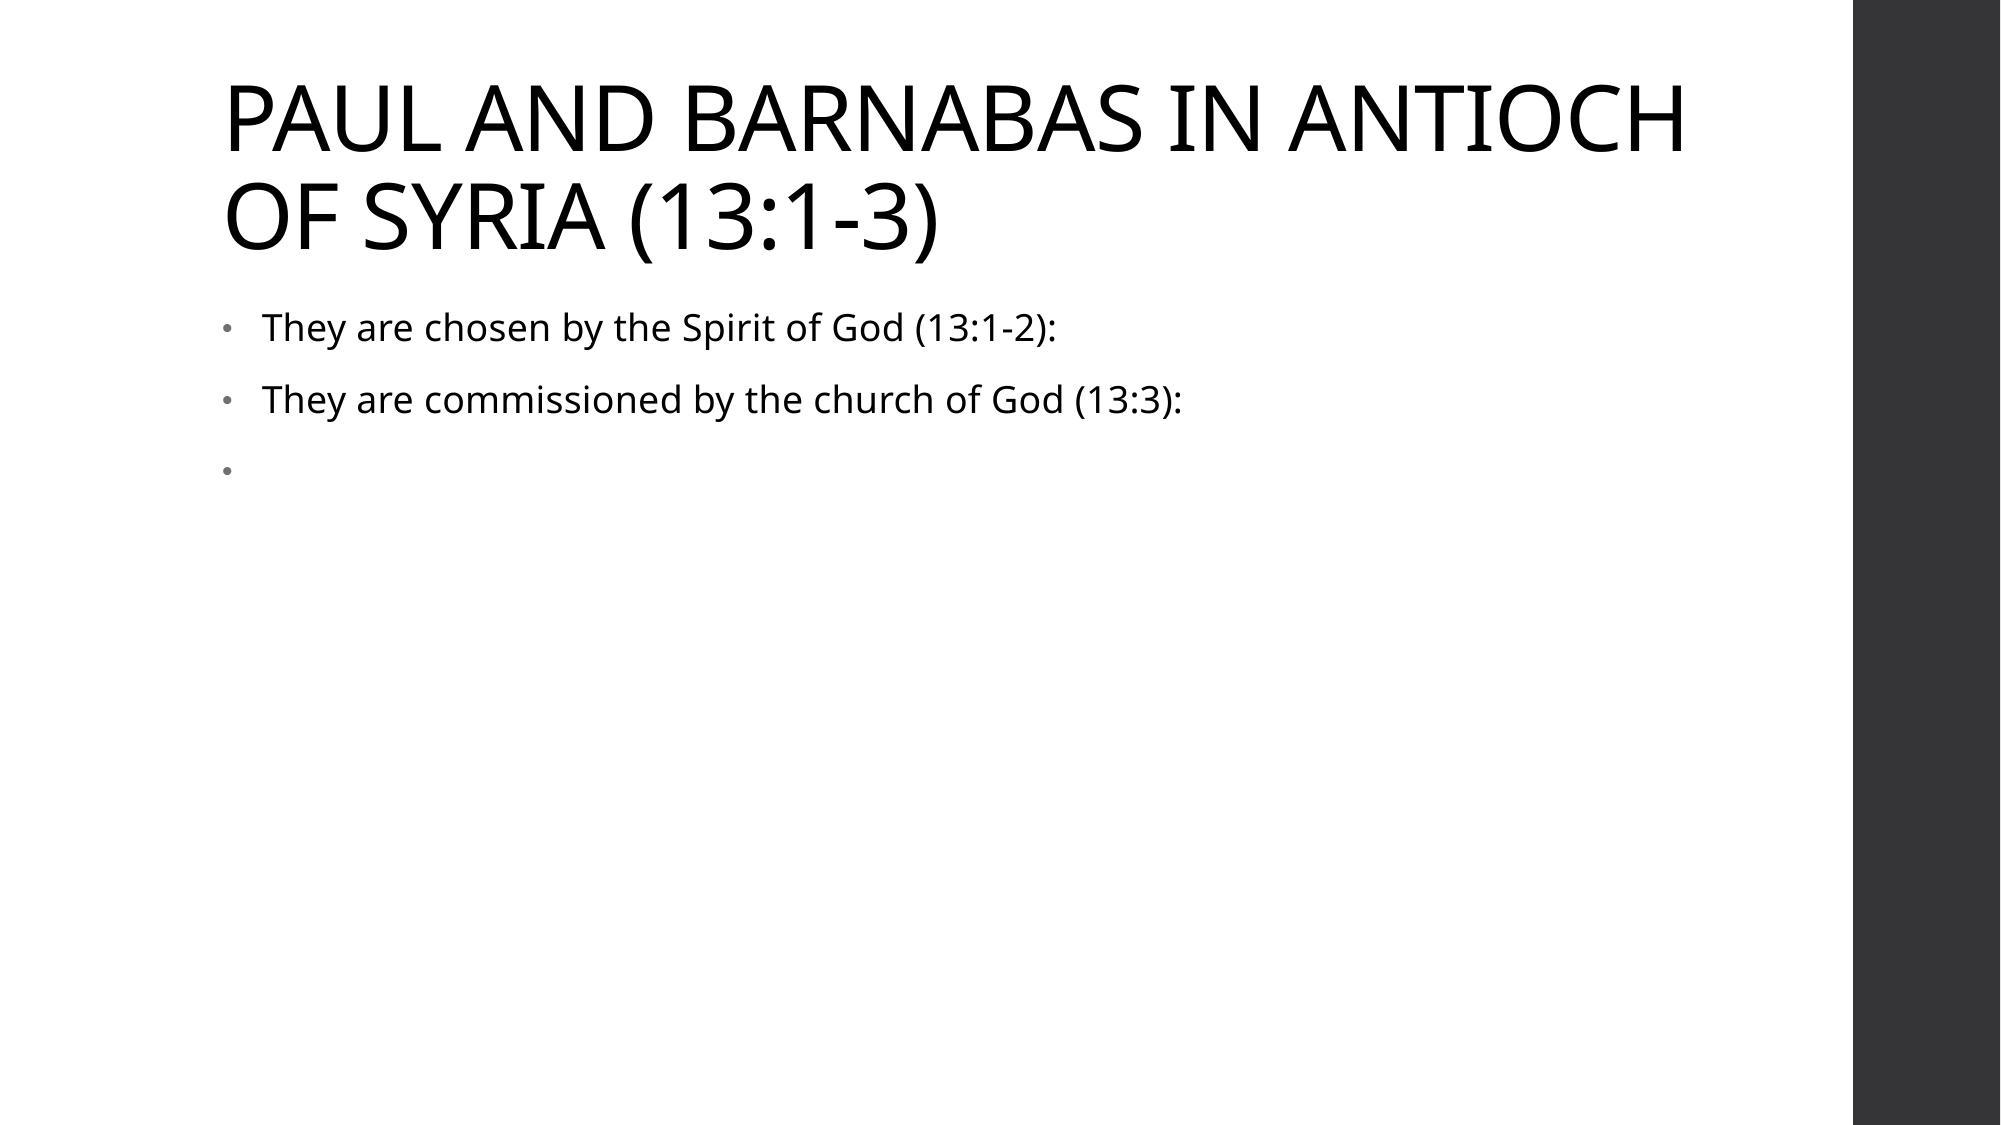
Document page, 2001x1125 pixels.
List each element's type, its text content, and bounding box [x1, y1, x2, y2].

title PAUL AND BARNABAS IN ANTIOCH OF SYRIA (13:1-3) [206, 60, 1797, 278]
list They are chosen by the Spirit of God (13:1-2): They are commissioned by the church of God (13:3): [206, 299, 1617, 1014]
